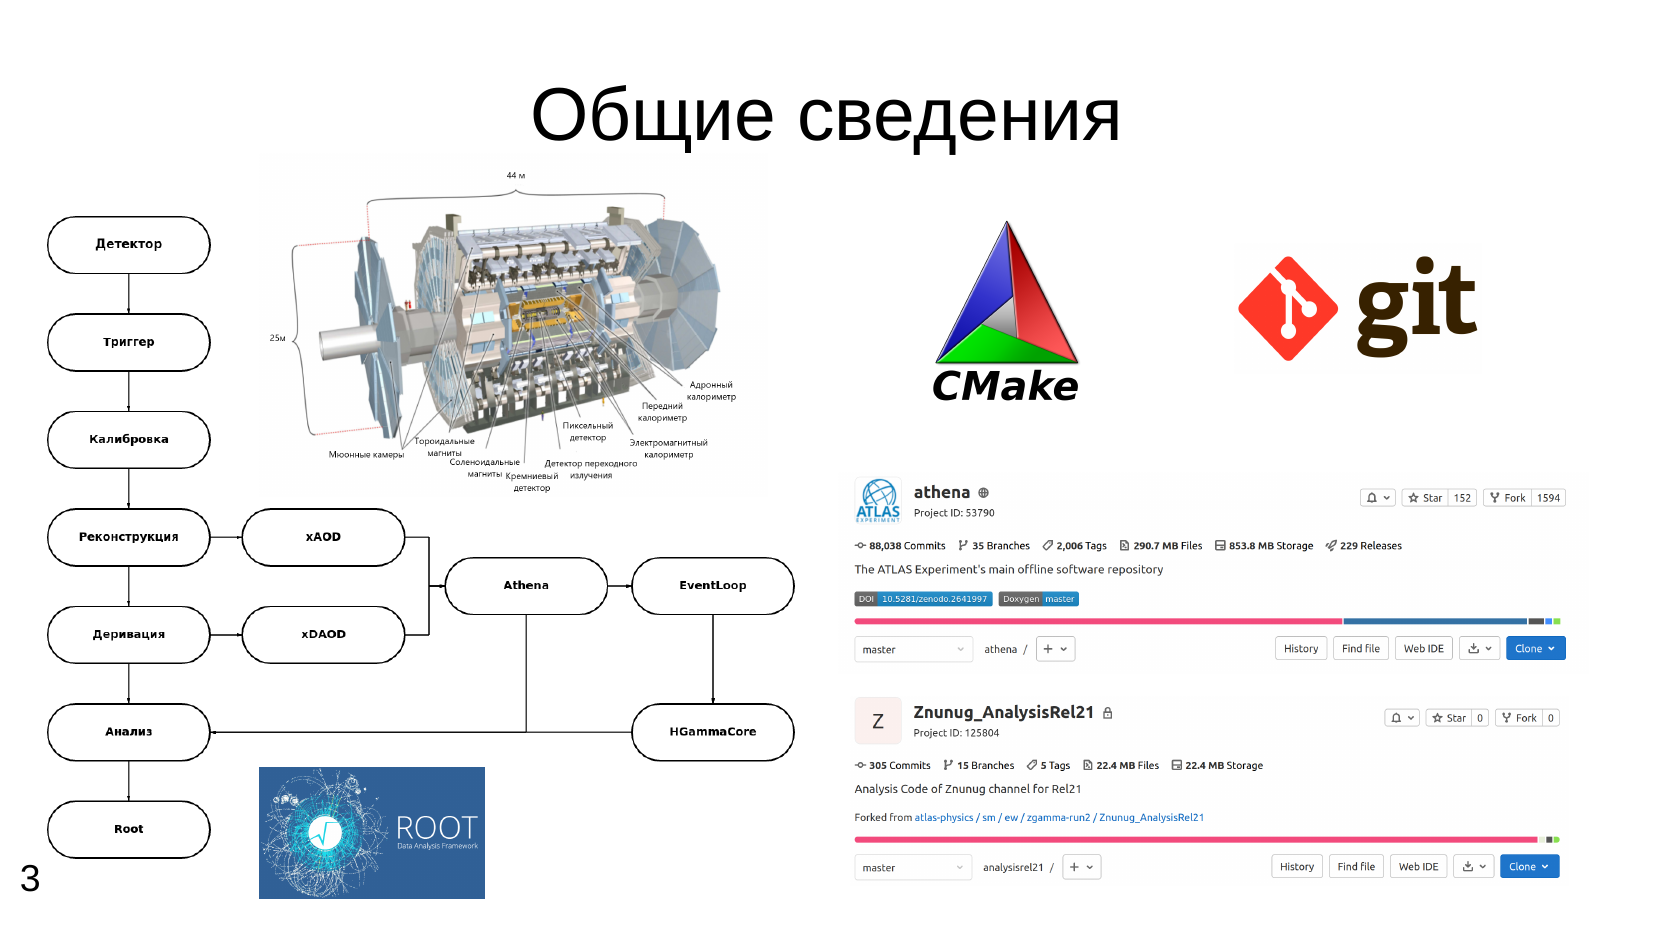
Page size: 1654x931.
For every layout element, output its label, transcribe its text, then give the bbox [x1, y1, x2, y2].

picture [31, 153, 810, 875]
picture [850, 696, 1569, 886]
title Общие сведения [82, 37, 1571, 193]
picture [909, 212, 1104, 407]
text_box <номер> [5, 850, 567, 921]
picture [838, 472, 1589, 674]
picture [1234, 243, 1482, 374]
